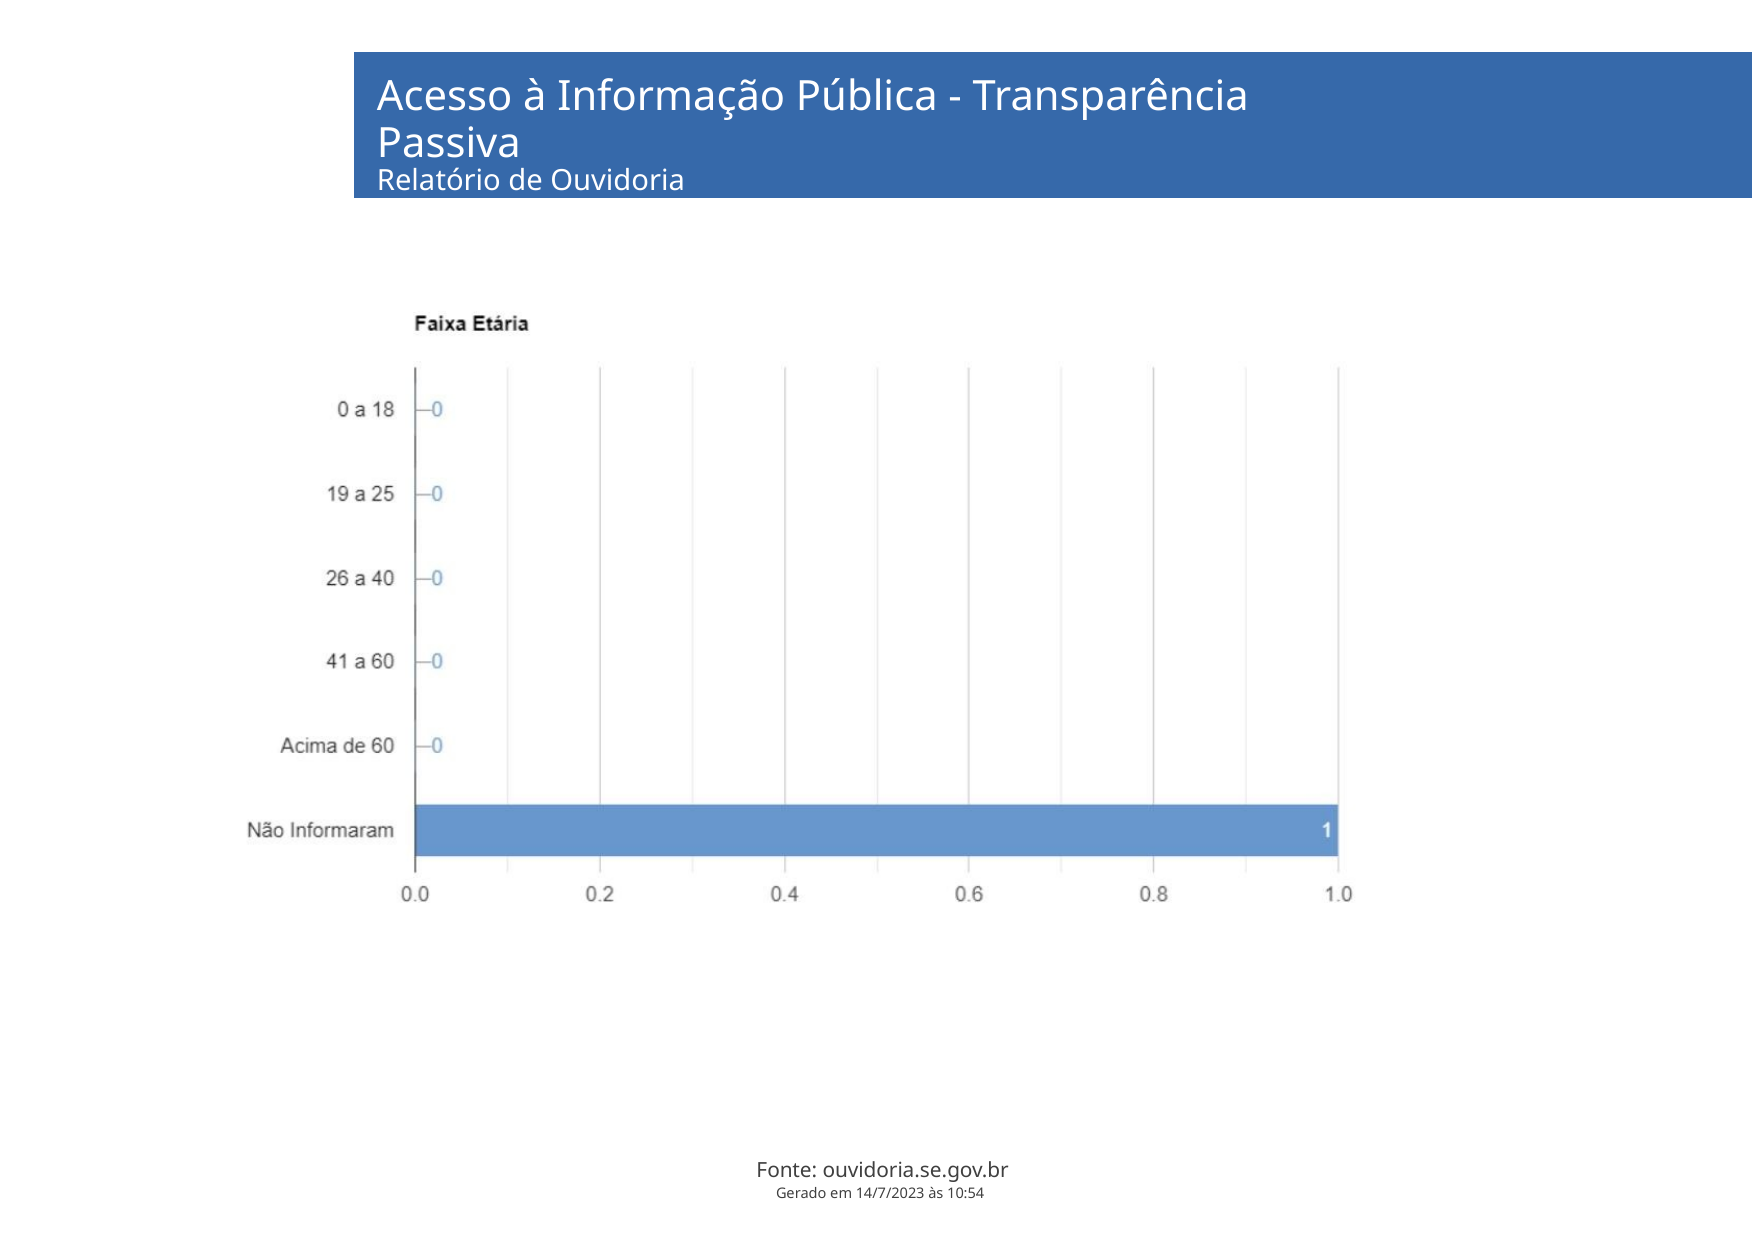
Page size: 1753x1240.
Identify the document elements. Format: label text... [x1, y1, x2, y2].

text_box [354, 52, 1752, 198]
text_box Fonte: ouvidoria.se.gov.br Gerado em 14/7/2023 às 10:54 [756, 1158, 1023, 1202]
text_box [155, 211, 1599, 1028]
text_box Acesso à Informação Pública - Transparência Passiva Relatório de Ouvidoria EMSETUR - Maio a Maio de 2023 [376, 72, 1403, 228]
